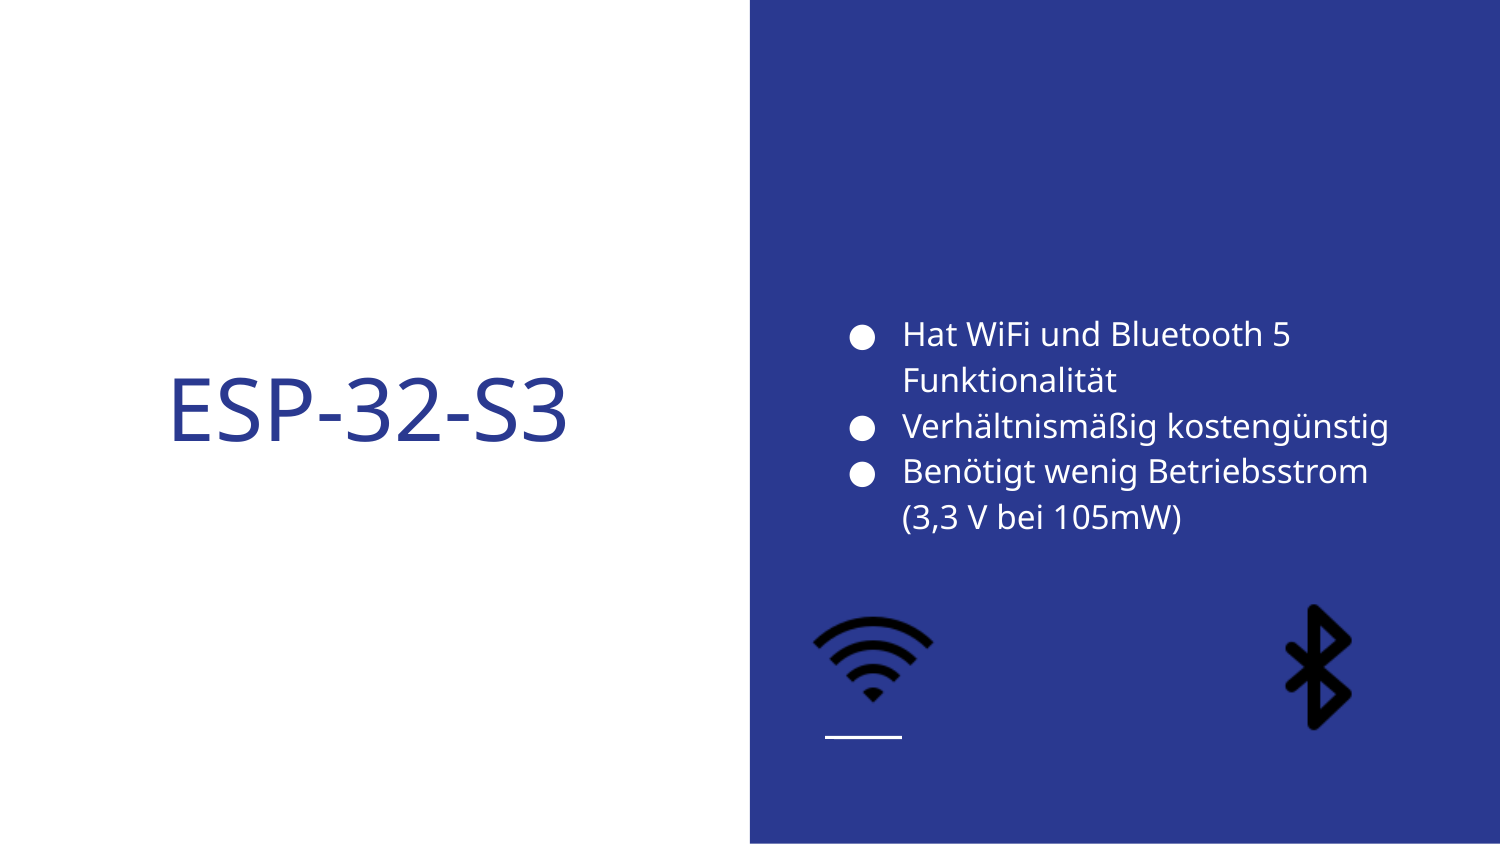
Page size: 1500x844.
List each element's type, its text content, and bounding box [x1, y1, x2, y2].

picture [1245, 592, 1396, 743]
list Hat WiFi und Bluetooth 5 Funktionalität Verhältnismäßig kostengünstig Benötigt wenig Betriebsstrom (3,3 V bei 105mW) [812, 118, 1442, 725]
title ESP-32-S3 [37, 332, 336, 475]
picture [336, 97, 1008, 735]
